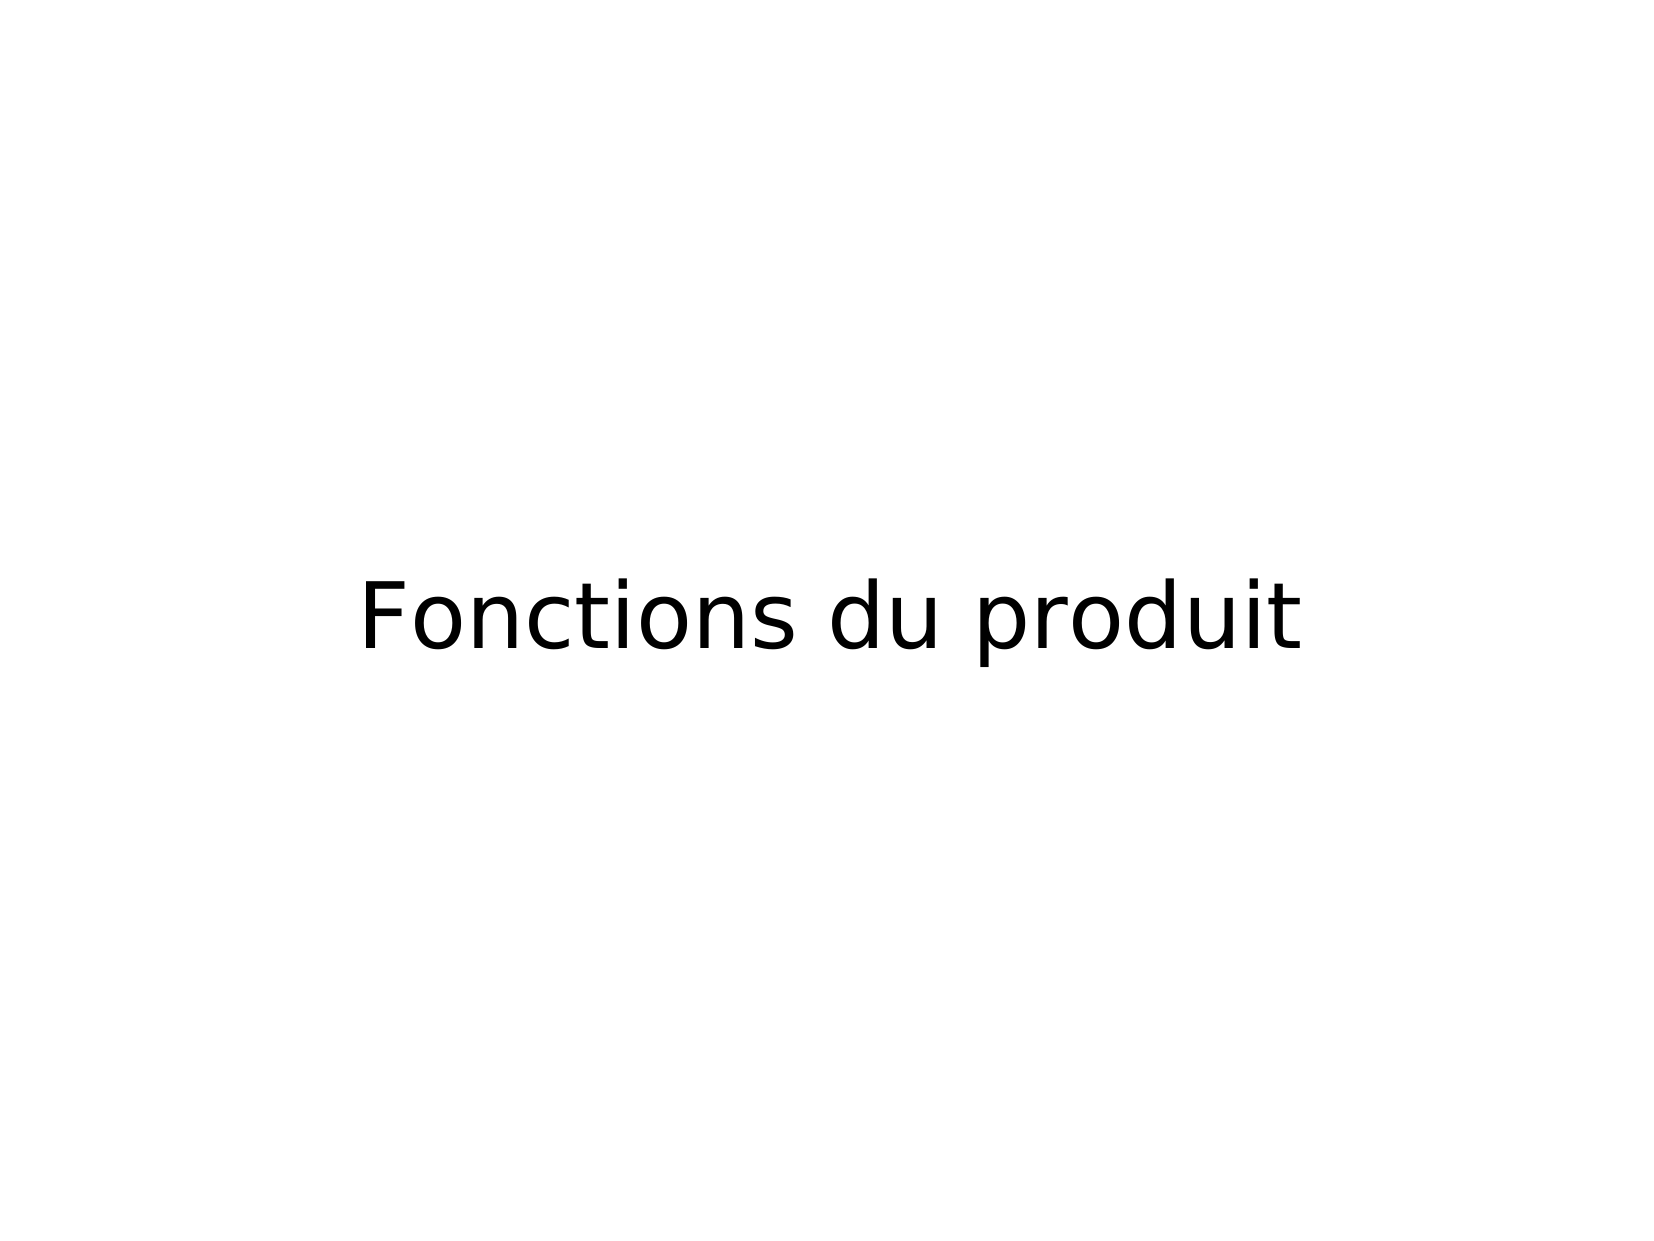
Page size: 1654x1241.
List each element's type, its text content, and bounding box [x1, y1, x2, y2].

title Fonctions du produit [86, 520, 1576, 713]
